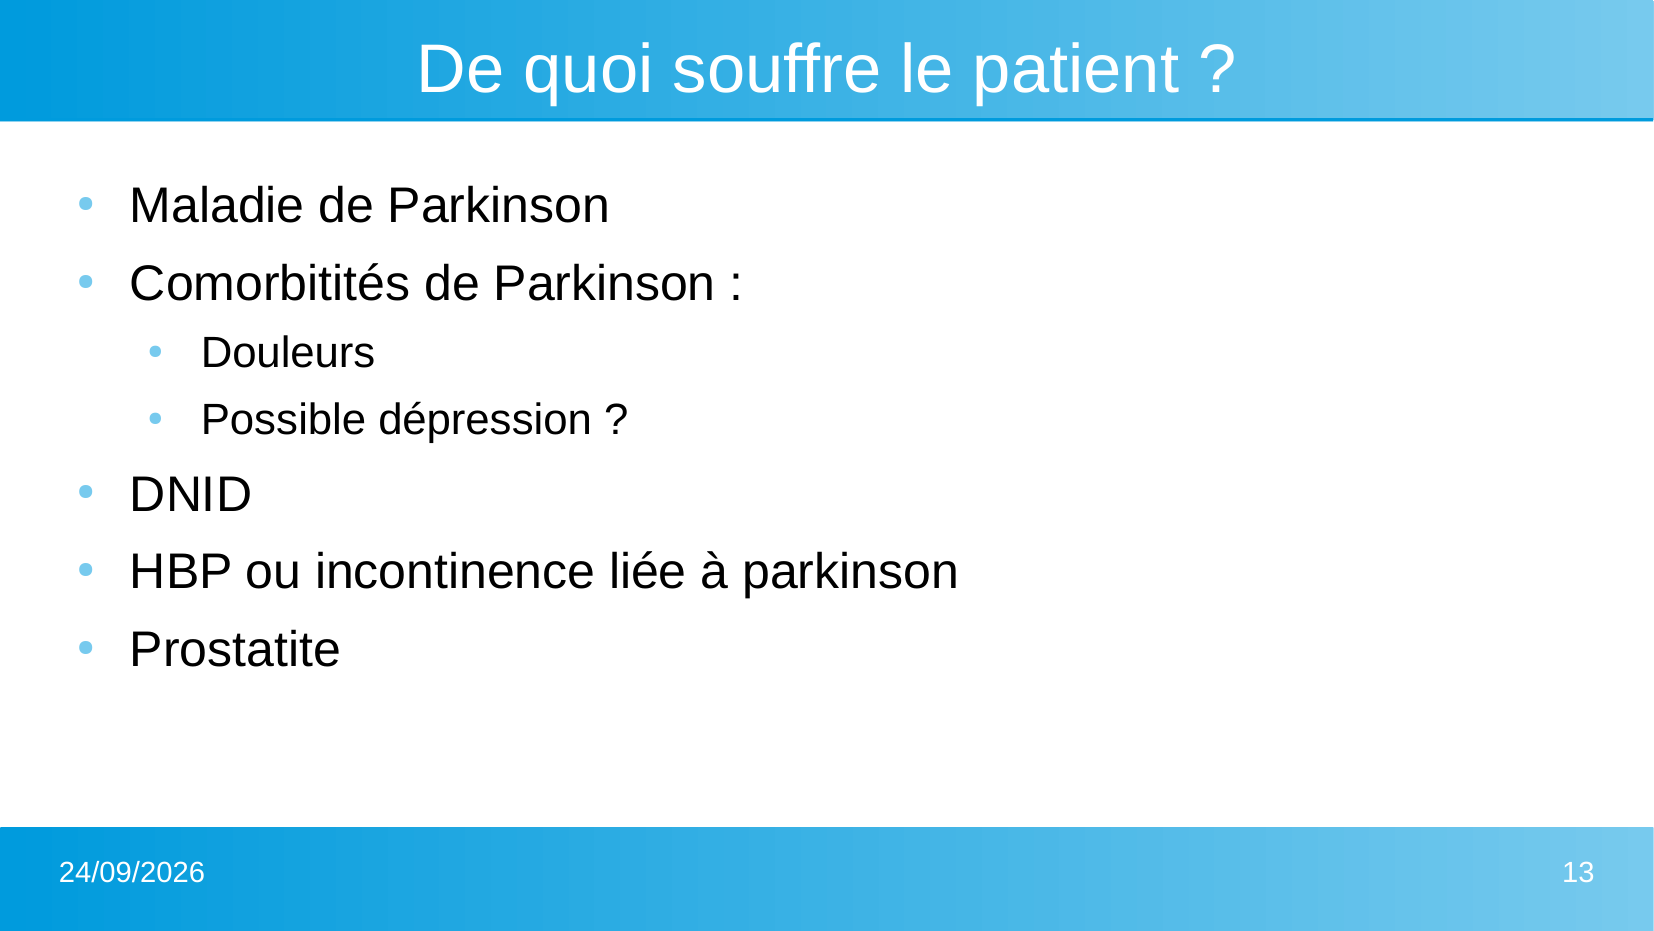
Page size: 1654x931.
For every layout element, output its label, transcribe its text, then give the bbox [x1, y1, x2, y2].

list Maladie de Parkinson Comorbitités de Parkinson : Douleurs Possible dépression ? DNID HBP ou incontinence liée à parkinson Prostatite [59, 177, 1595, 768]
title De quoi souffre le patient ? [59, 29, 1595, 108]
